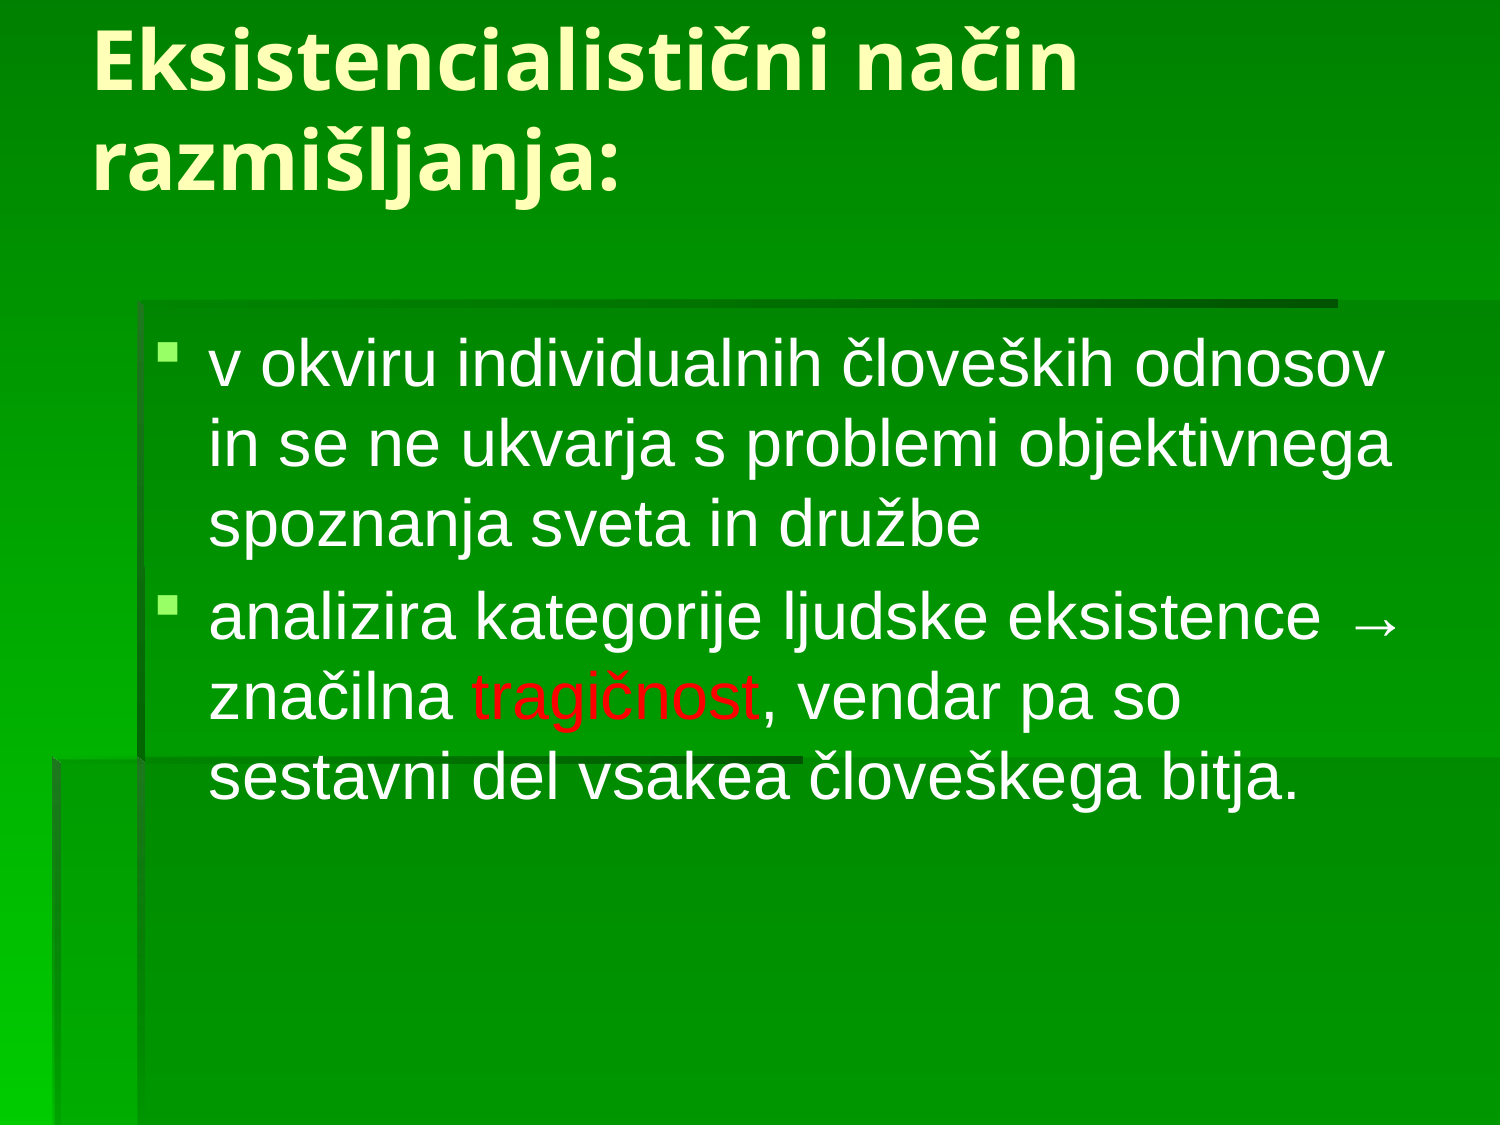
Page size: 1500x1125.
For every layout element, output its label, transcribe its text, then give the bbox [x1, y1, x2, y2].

list v okviru individualnih človeških odnosov in se ne ukvarja s problemi objektivnega spoznanja sveta in družbe analizira kategorije ljudske eksistence → značilna tragičnost, vendar pa so sestavni del vsakea človeškega bitja. [137, 312, 1451, 1000]
title Eksistencialistični način razmišljanja: [75, 40, 1451, 275]
